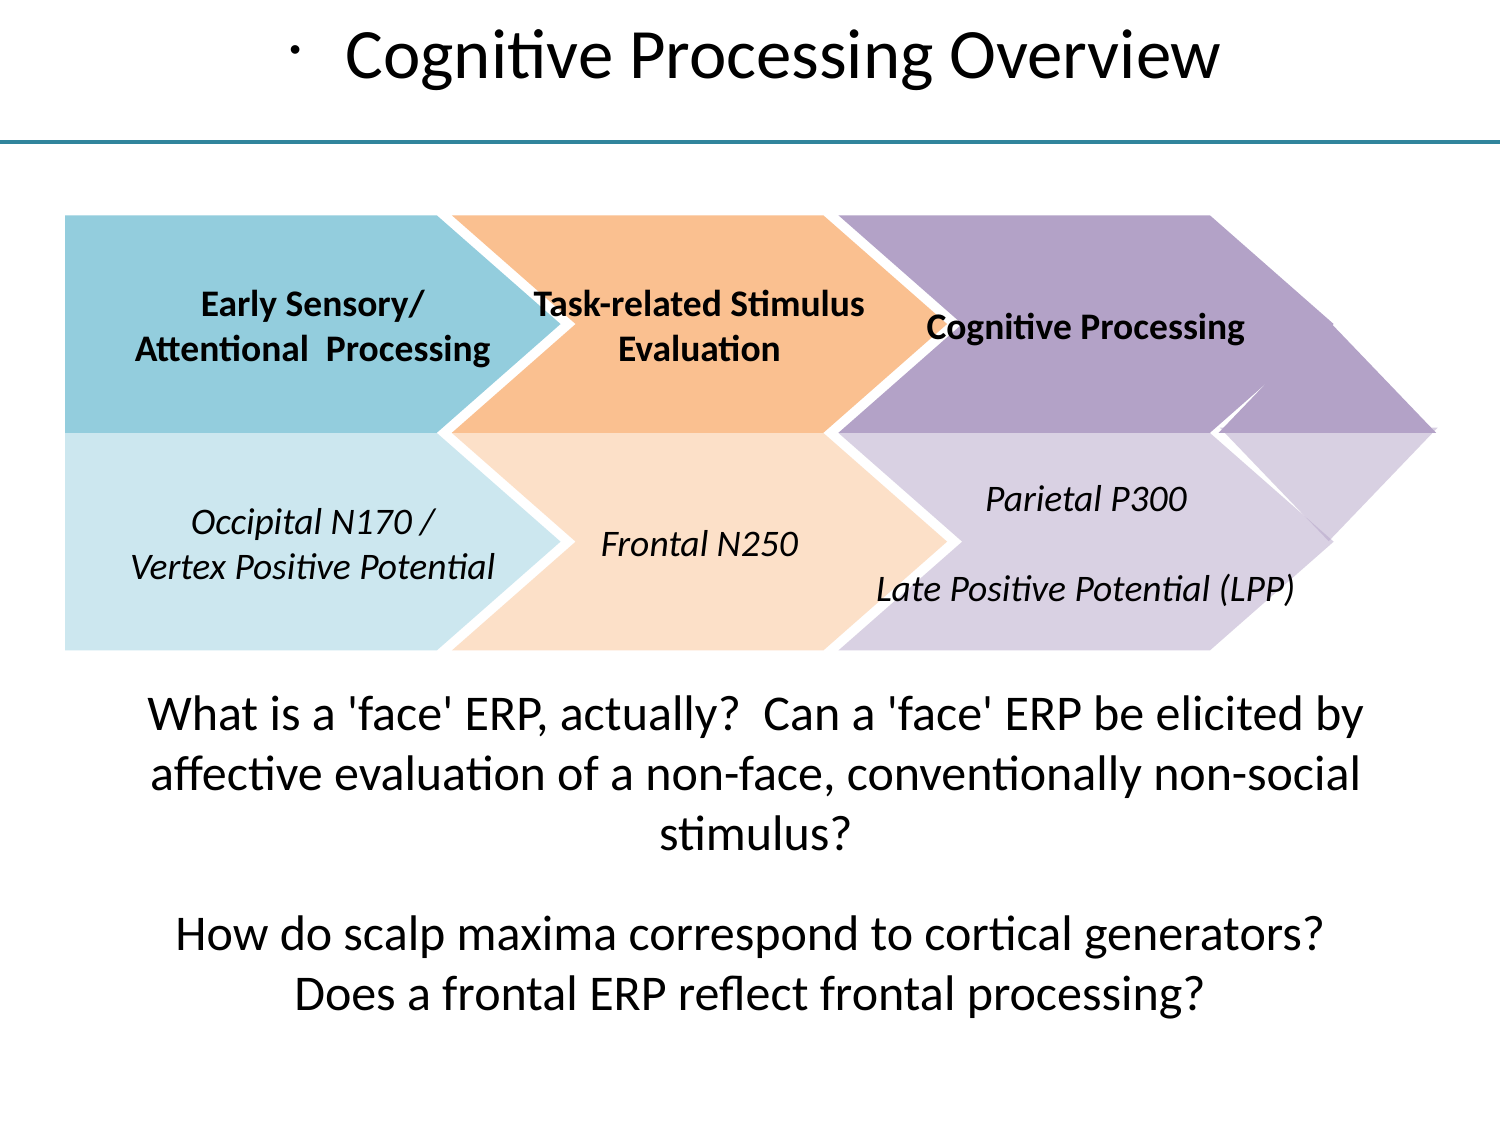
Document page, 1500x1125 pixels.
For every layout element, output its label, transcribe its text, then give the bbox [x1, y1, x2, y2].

list Cognitive Processing Overview [118, 0, 1394, 138]
text_box Early Sensory/ Attentional Processing [65, 215, 561, 433]
text_box Parietal P300 Late Positive Potential (LPP) [838, 432, 1334, 651]
text_box [1218, 319, 1438, 539]
text_box Occipital N170 / Vertex Positive Potential [65, 432, 561, 651]
text_box Cognitive Processing [838, 215, 1334, 432]
text_box Task-related Stimulus Evaluation [451, 215, 937, 433]
text_box Frontal N250 [451, 432, 948, 651]
title What is a 'face' ERP, actually? Can a 'face' ERP be elicited by affective evaluation of a non-face, conventionally non-social stimulus? How do scalp maxima correspond to cortical generators? Does a frontal ERP reflect frontal processing? [118, 673, 1394, 1099]
